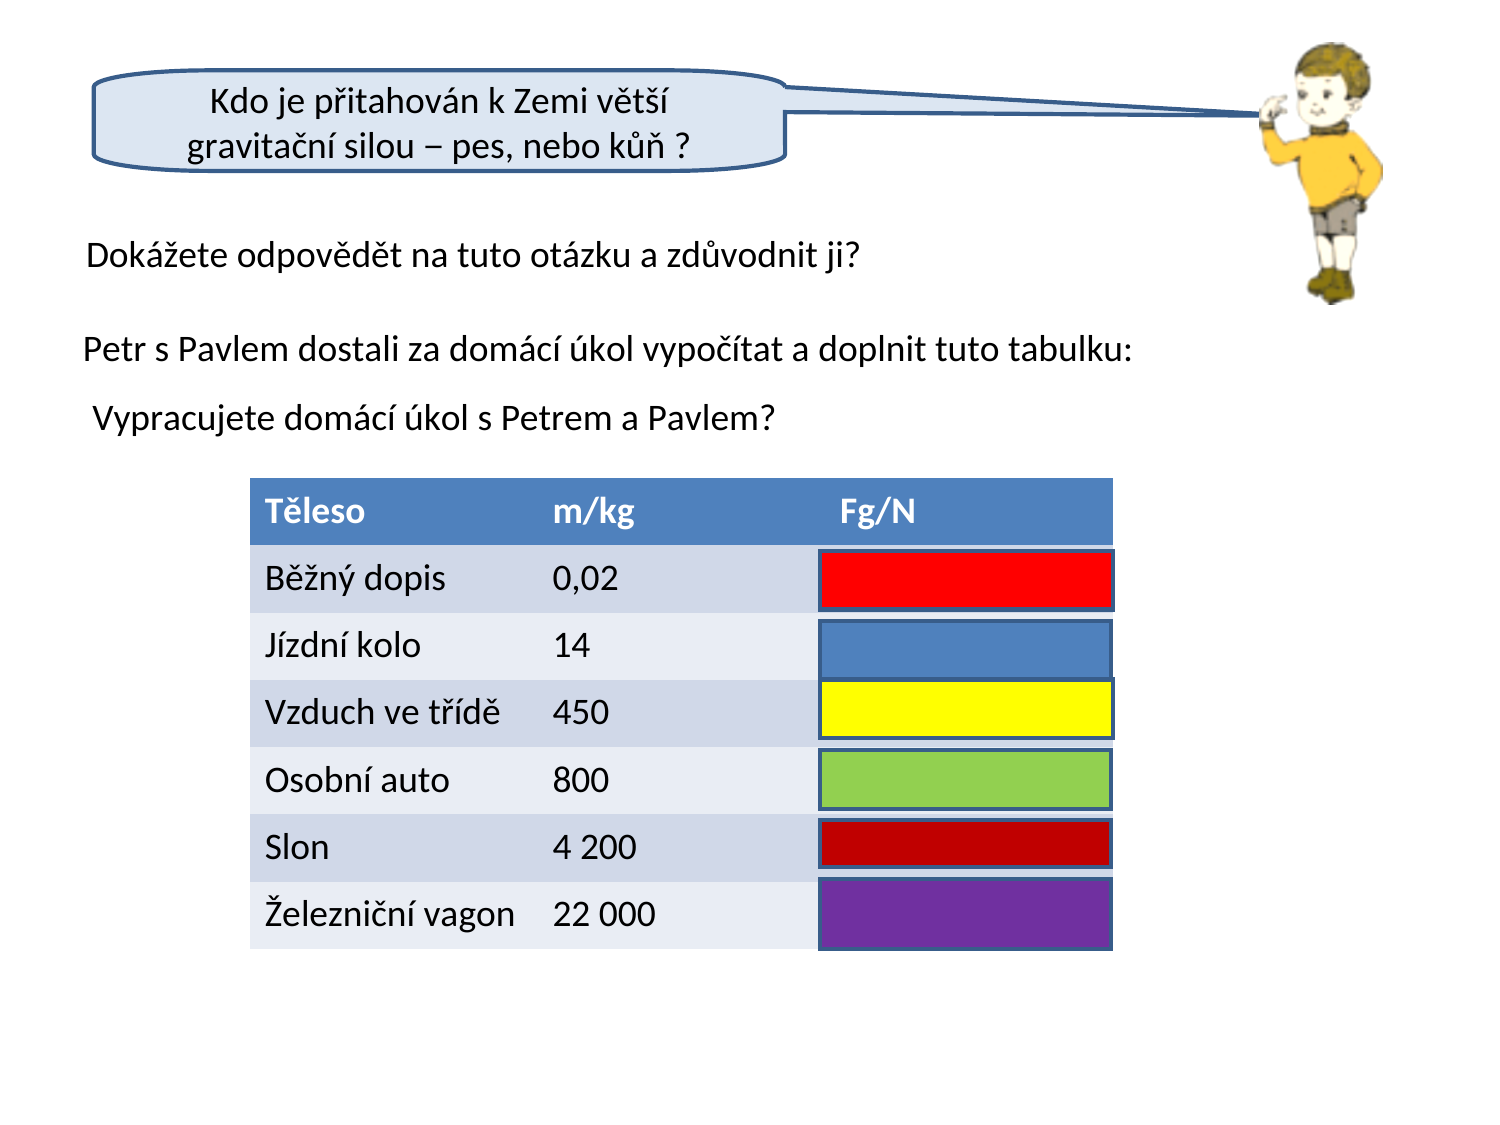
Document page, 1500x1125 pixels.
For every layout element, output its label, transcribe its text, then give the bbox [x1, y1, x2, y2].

table_cell 0,02 [538, 545, 826, 613]
table_cell Slon [250, 814, 538, 882]
table_cell 140 [826, 613, 1113, 679]
table_cell 800 [538, 747, 826, 814]
text_box Petr s Pavlem dostali za domácí úkol vypočítat a doplnit tuto tabulku: [68, 316, 1150, 377]
table_cell Běžný dopis [250, 545, 538, 613]
table_cell Vzduch ve třídě [250, 680, 538, 747]
table_cell 14 [538, 613, 826, 680]
text_box [820, 878, 1111, 950]
table_cell 0,2 [826, 545, 1113, 550]
table_cell 8000 [826, 747, 1113, 814]
table_cell Osobní auto [250, 747, 538, 814]
table_cell Železniční vagon [250, 882, 538, 949]
text_box [820, 820, 1111, 868]
table_cell Jízdní kolo [250, 613, 538, 680]
table_cell 22 000 [538, 882, 820, 949]
table_header Těleso [250, 478, 538, 545]
text_box Vypracujete domácí úkol s Petrem a Pavlem? [77, 385, 801, 446]
text_box Dokážete odpovědět na tuto otázku a zdůvodnit ji? [71, 222, 878, 284]
table_cell 4 200 [538, 814, 826, 882]
table_header m/kg [538, 478, 826, 545]
text_box Kdo je přitahován k Zemi větší gravitační silou − pes, nebo kůň ? [93, 70, 1257, 171]
table_cell 42 000 [826, 814, 1113, 882]
table_cell 4500 [826, 739, 1113, 747]
text_box [820, 550, 1114, 610]
picture [1257, 40, 1385, 308]
table_header Fg/N [826, 478, 1113, 545]
text_box [820, 750, 1111, 809]
table_cell 450 [538, 680, 826, 747]
text_box [820, 621, 1114, 739]
